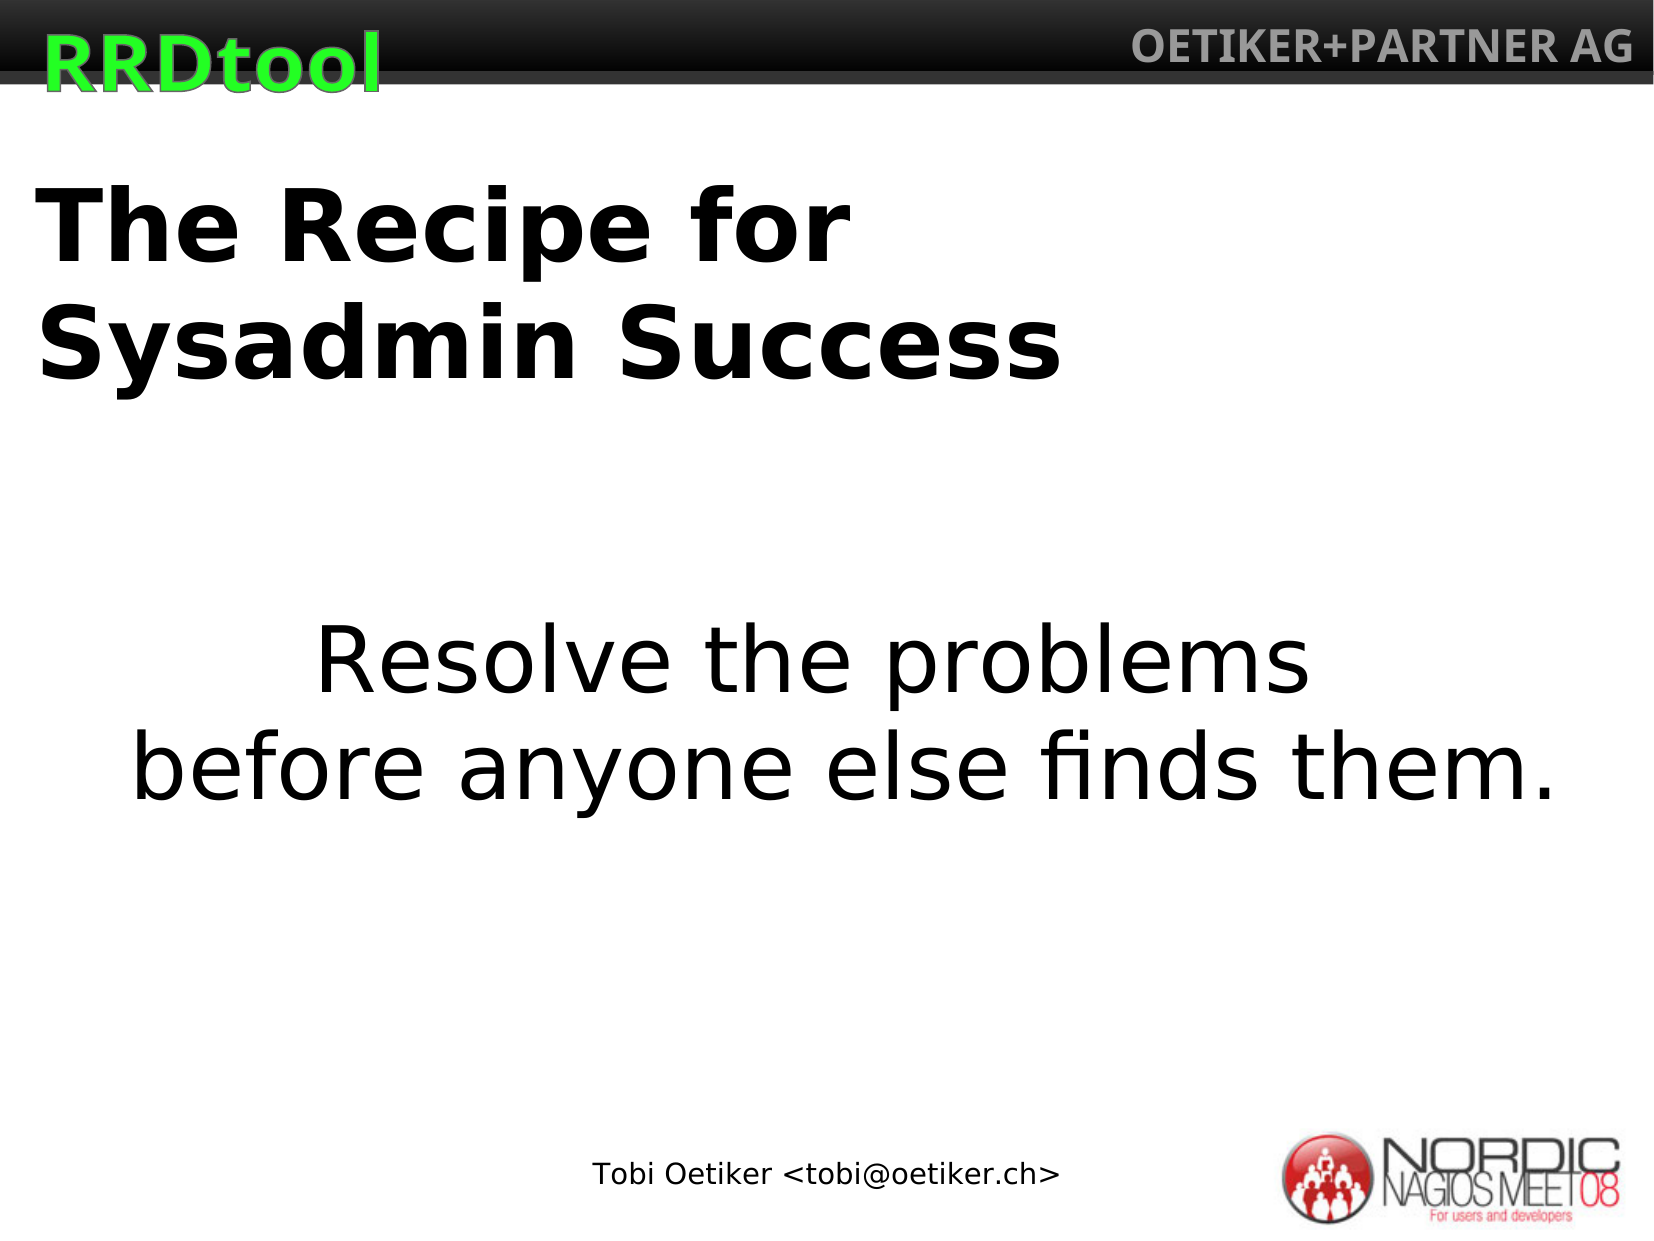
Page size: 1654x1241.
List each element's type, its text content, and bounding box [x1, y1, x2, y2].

picture [1262, 1116, 1654, 1241]
title The Recipe for Sysadmin Success [35, 168, 1574, 402]
subtitle Resolve the problems before anyone else finds them. [50, 329, 1571, 1099]
